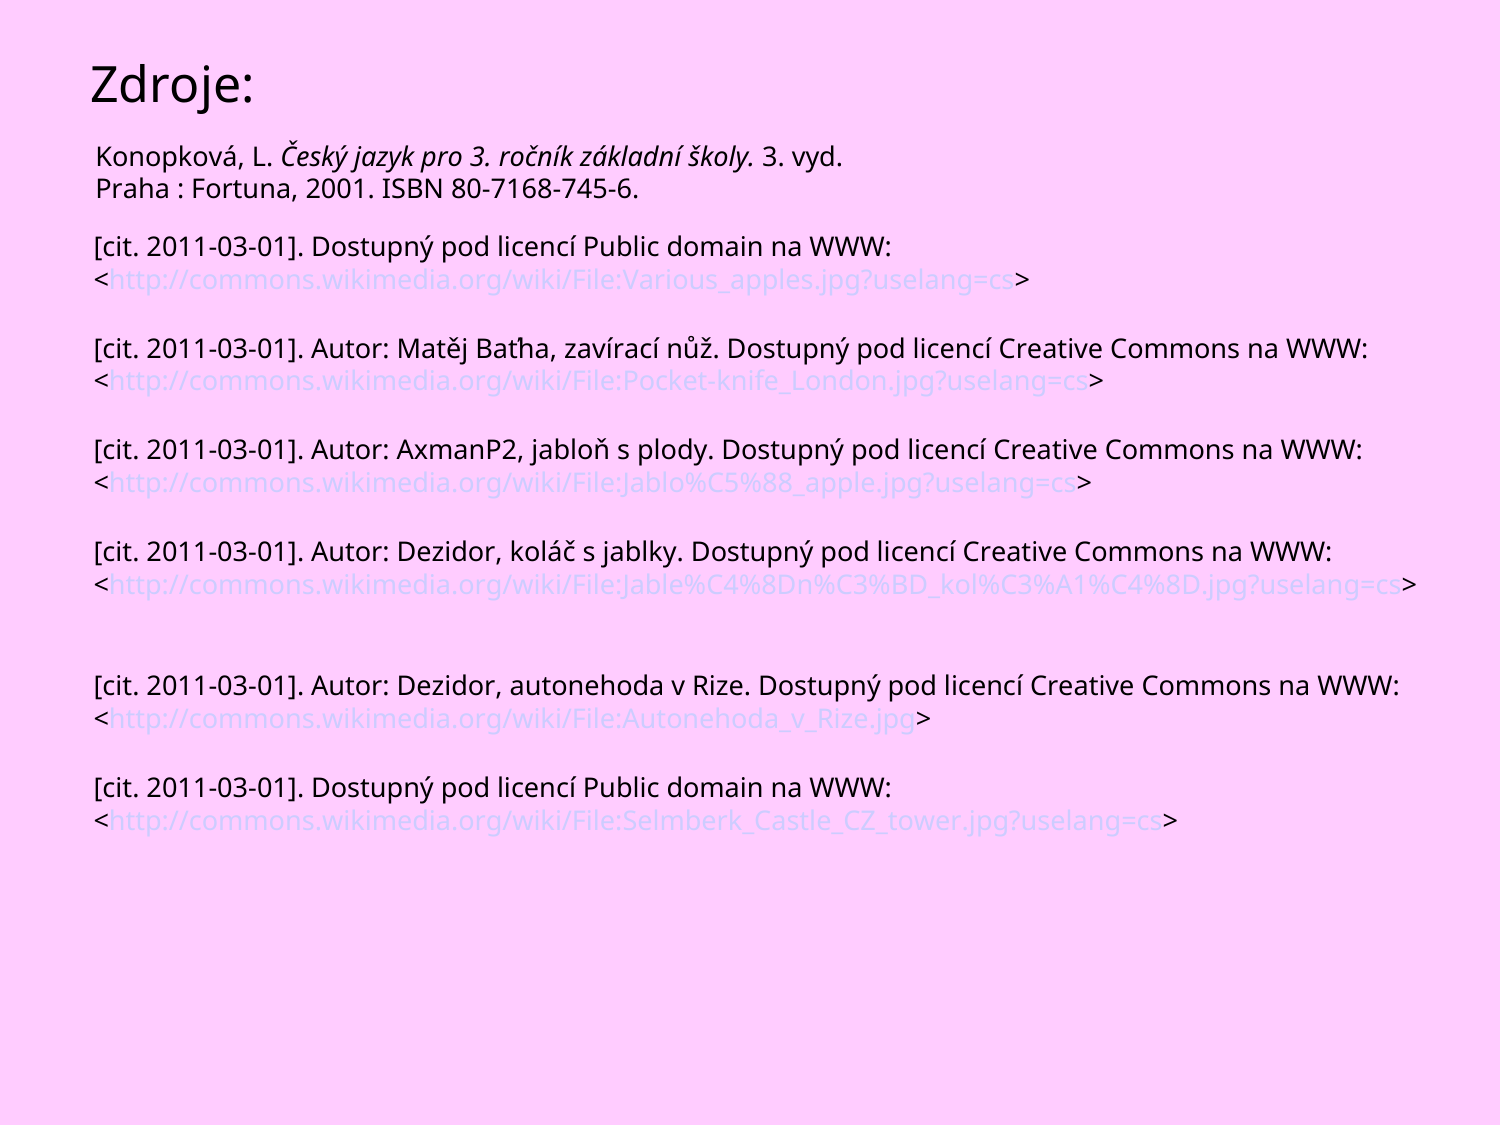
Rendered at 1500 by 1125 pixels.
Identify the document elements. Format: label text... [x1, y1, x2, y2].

text_box Zdroje: [75, 44, 270, 121]
text_box [cit. 2011-03-01]. Dostupný pod licencí Public domain na WWW: <http://commons.wikimedia.org/wiki/File:Various_apples.jpg?uselang=cs> [cit. 2011-03-01]. Autor: Matěj Baťha, zavírací nůž. Dostupný pod licencí Creative Commons na WWW: <http://commons.wikimedia.org/wiki/File:Pocket-knife_London.jpg?uselang=cs> [cit. 2011-03-01]. Autor: AxmanP2, jabloň s plody. Dostupný pod licencí Creative Commons na WWW: <http://commons.wikimedia.org/wiki/File:Jablo%C5%88_apple.jpg?uselang=cs> [cit. 2011-03-01]. Autor: Dezidor, koláč s jablky. Dostupný pod licencí Creative Commons na WWW: <http://commons.wikimedia.org/wiki/File:Jable%C4%8Dn%C3%BD_kol%C3%A1%C4%8D.jpg?uselang=cs> [cit. 2011-03-01]. Autor: Dezidor, autonehoda v Rize. Dostupný pod licencí Creative Commons na WWW: <http://commons.wikimedia.org/wiki/File:Autonehoda_v_Rize.jpg> [cit. 2011-03-01]. Dostupný pod licencí Public domain na WWW: <http://commons.wikimedia.org/wiki/File:Selmberk_Castle_CZ_tower.jpg?uselang=cs> [78, 221, 1454, 848]
text_box Konopková, L. Český jazyk pro 3. ročník základní školy. 3. vyd. Praha : Fortuna, 2001. ISBN 80-7168-745-6. [80, 131, 866, 212]
